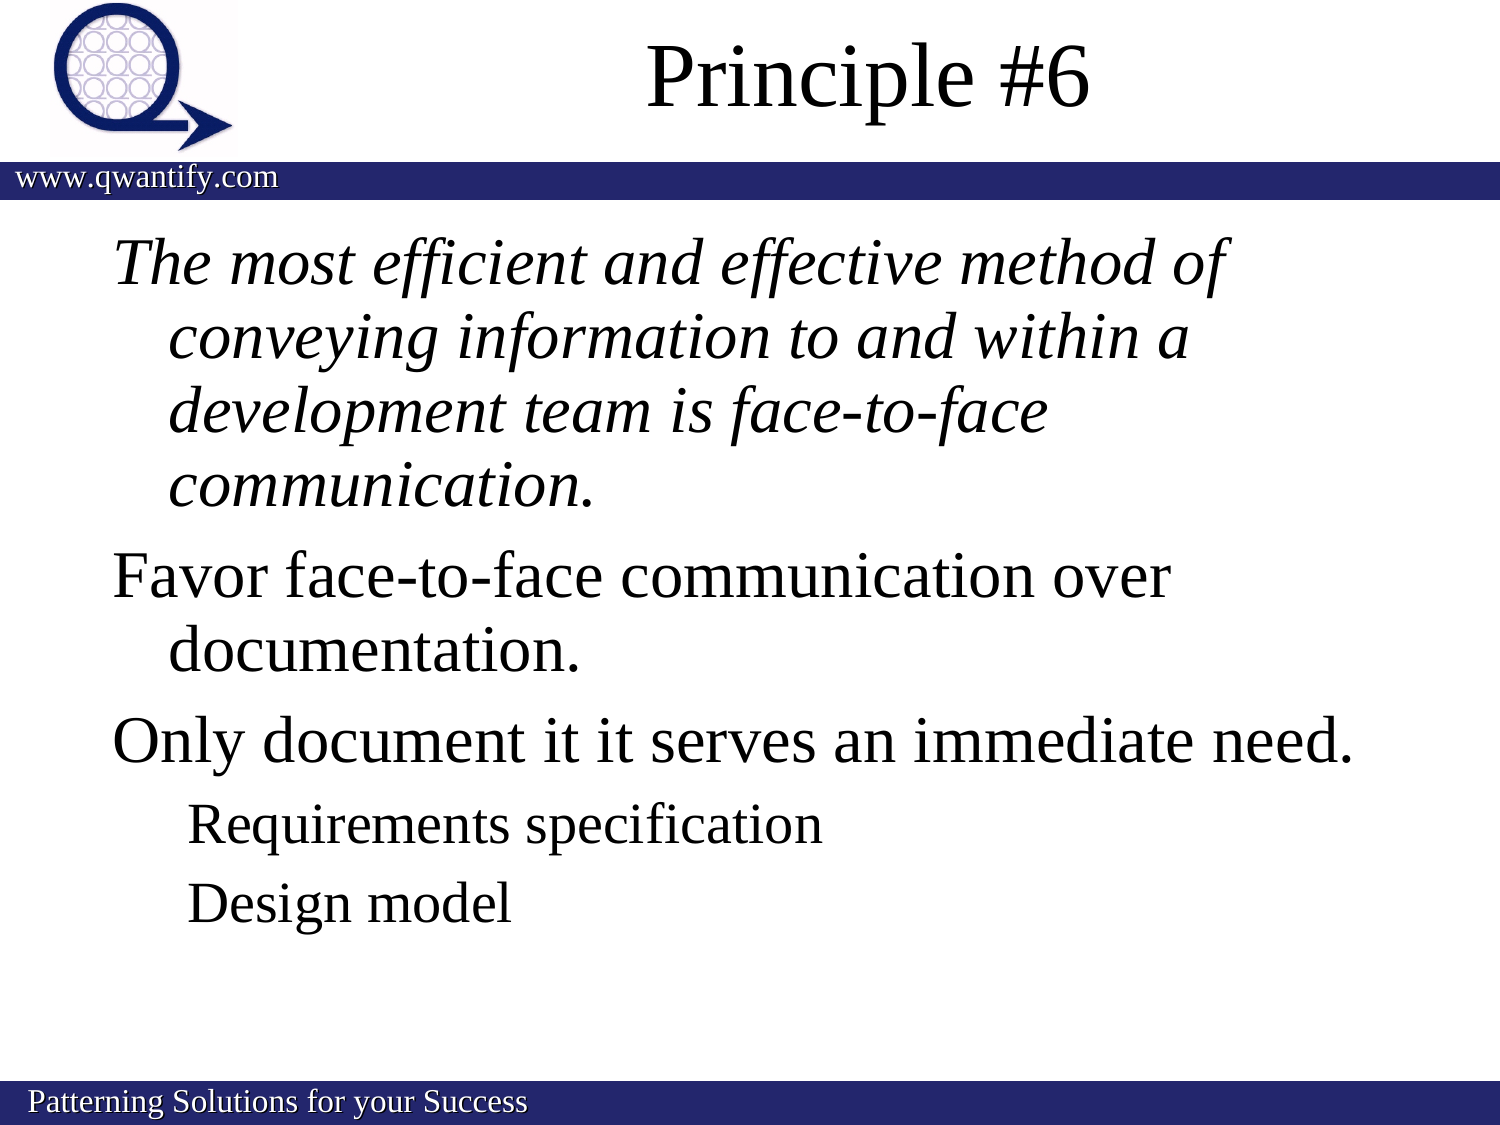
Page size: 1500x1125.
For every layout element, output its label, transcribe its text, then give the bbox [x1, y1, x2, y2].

picture [0, 1081, 1500, 1125]
title Principle #6 [287, 0, 1450, 193]
list The most efficient and effective method of conveying information to and within a development team is face-to-face communication. Favor face-to-face communication over documentation. Only document it it serves an immediate need. Requirements specification Design model [112, 224, 1388, 1076]
picture [0, 162, 1500, 200]
picture [50, 0, 238, 157]
